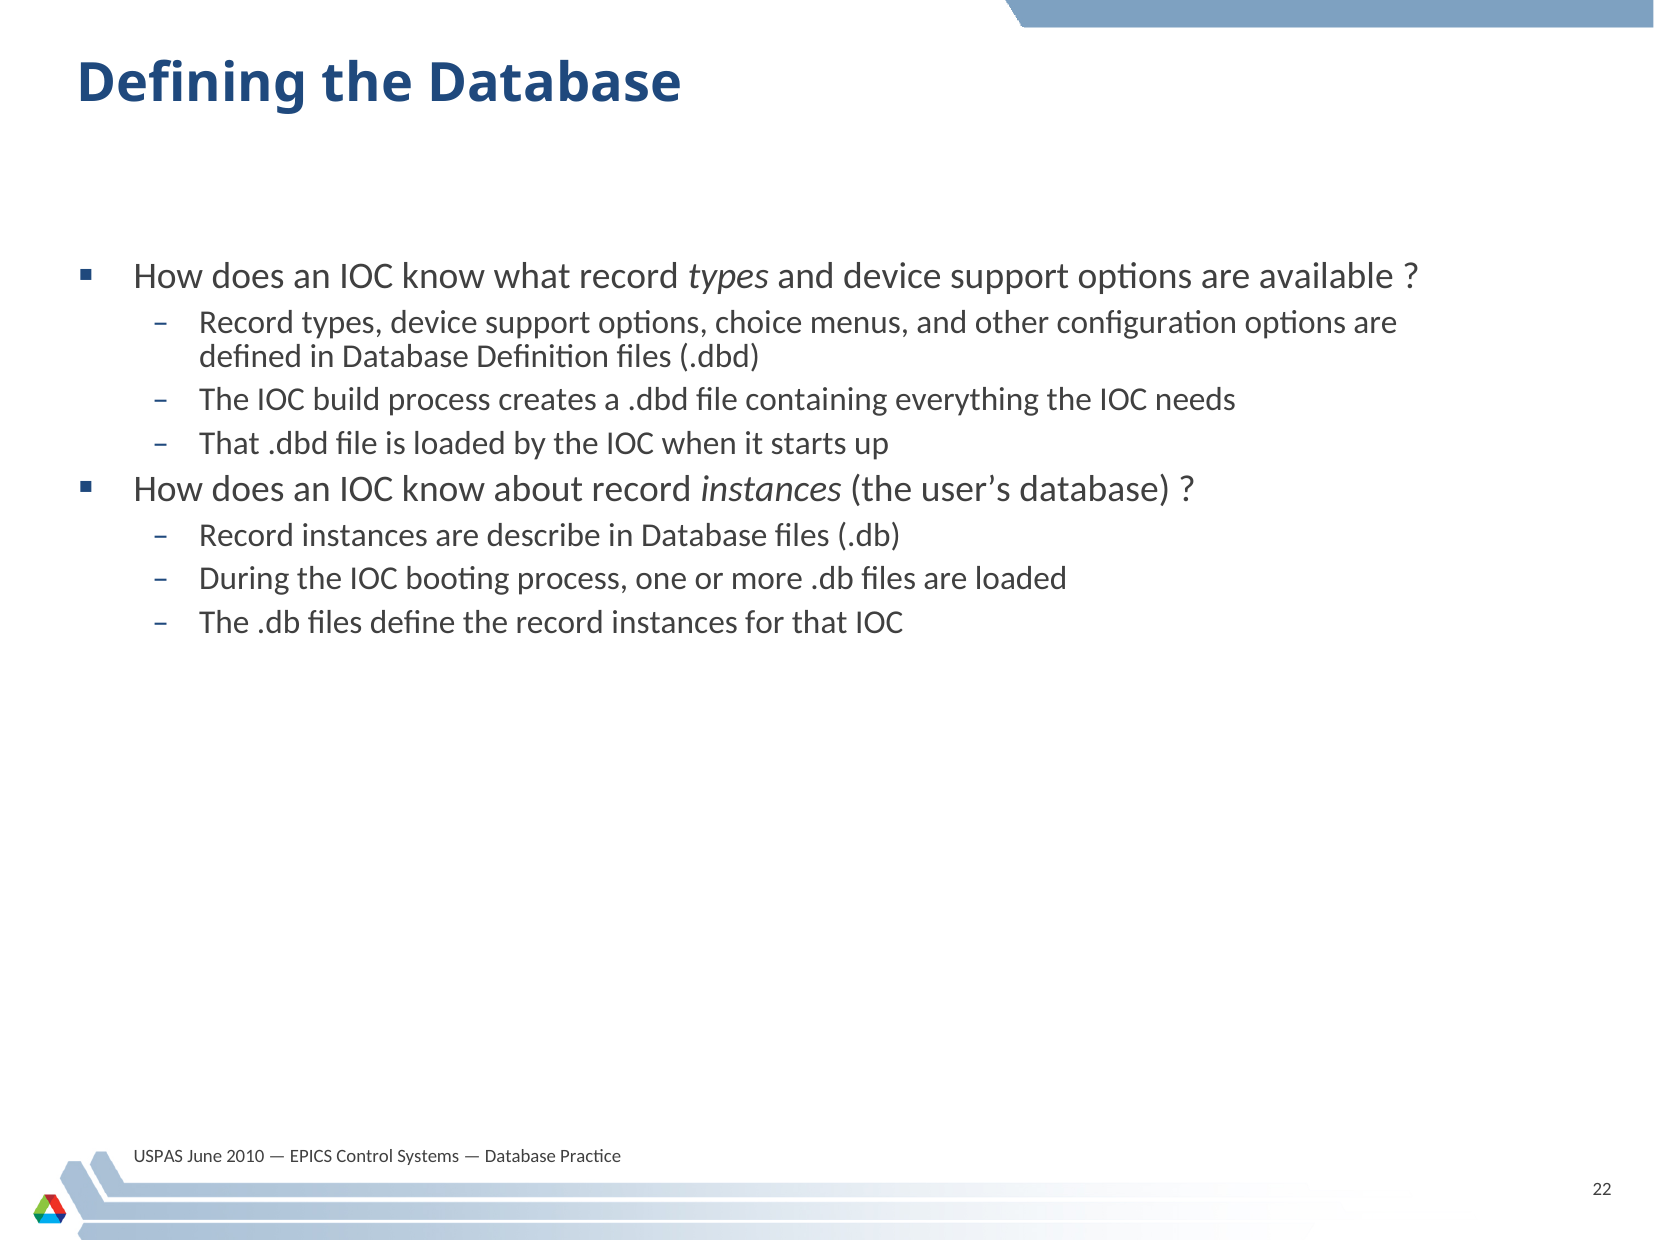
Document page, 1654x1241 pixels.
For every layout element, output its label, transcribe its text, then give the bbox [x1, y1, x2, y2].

picture [0, 0, 1654, 29]
title Defining the Database [61, 51, 1500, 123]
list How does an IOC know what record types and device support options are available ? Record types, device support options, choice menus, and other configuration options are defined in Database Definition files (.dbd) The IOC build process creates a .dbd file containing everything the IOC needs That .dbd file is loaded by the IOC when it starts up How does an IOC know about record instances (the user’s database) ? Record instances are describe in Database files (.db) During the IOC booting process, one or more .db files are loaded The .db files define the record instances for that IOC [62, 253, 1498, 815]
picture [0, 1143, 1654, 1240]
